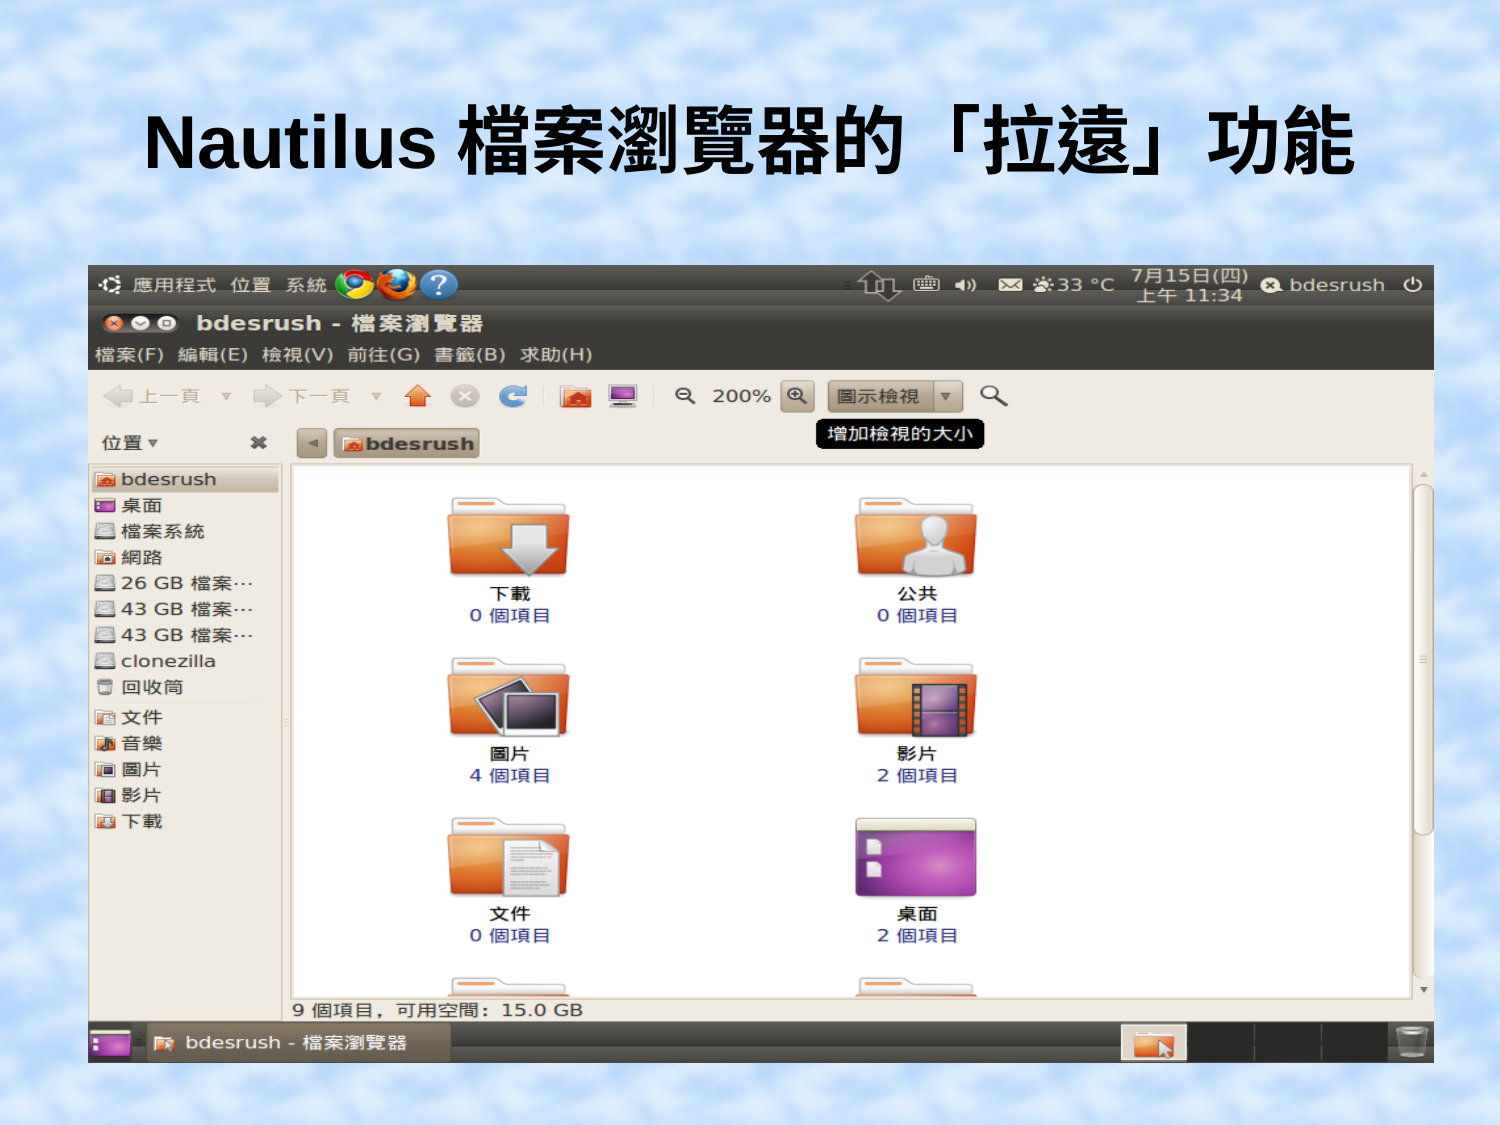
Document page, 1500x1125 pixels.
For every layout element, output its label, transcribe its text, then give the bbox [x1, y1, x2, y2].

picture [0, 0, 1500, 1125]
title Nautilus檔案瀏覽器的「拉遠」功能 [75, 20, 1425, 257]
